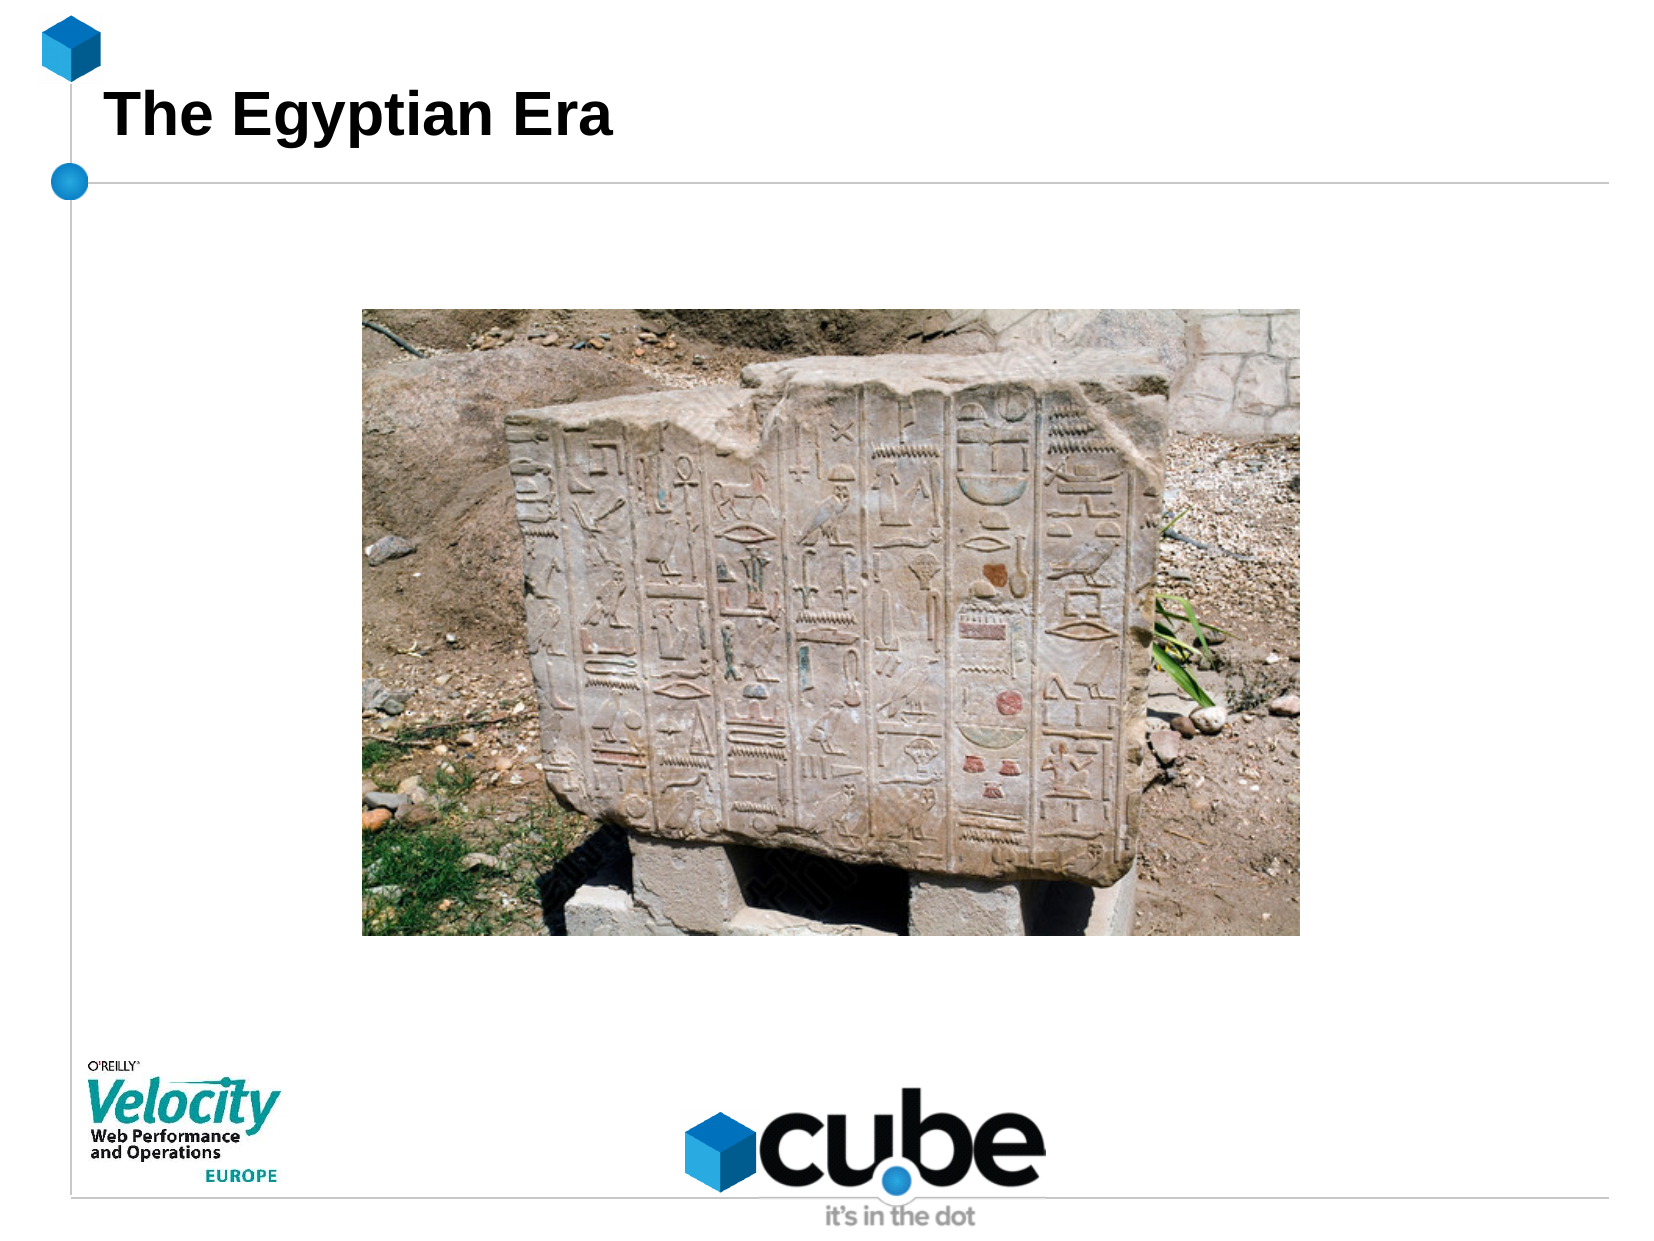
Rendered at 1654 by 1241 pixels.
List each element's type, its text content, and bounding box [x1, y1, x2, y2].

title The Egyptian Era [103, 49, 1551, 178]
picture [362, 309, 1300, 936]
picture [88, 1061, 281, 1182]
